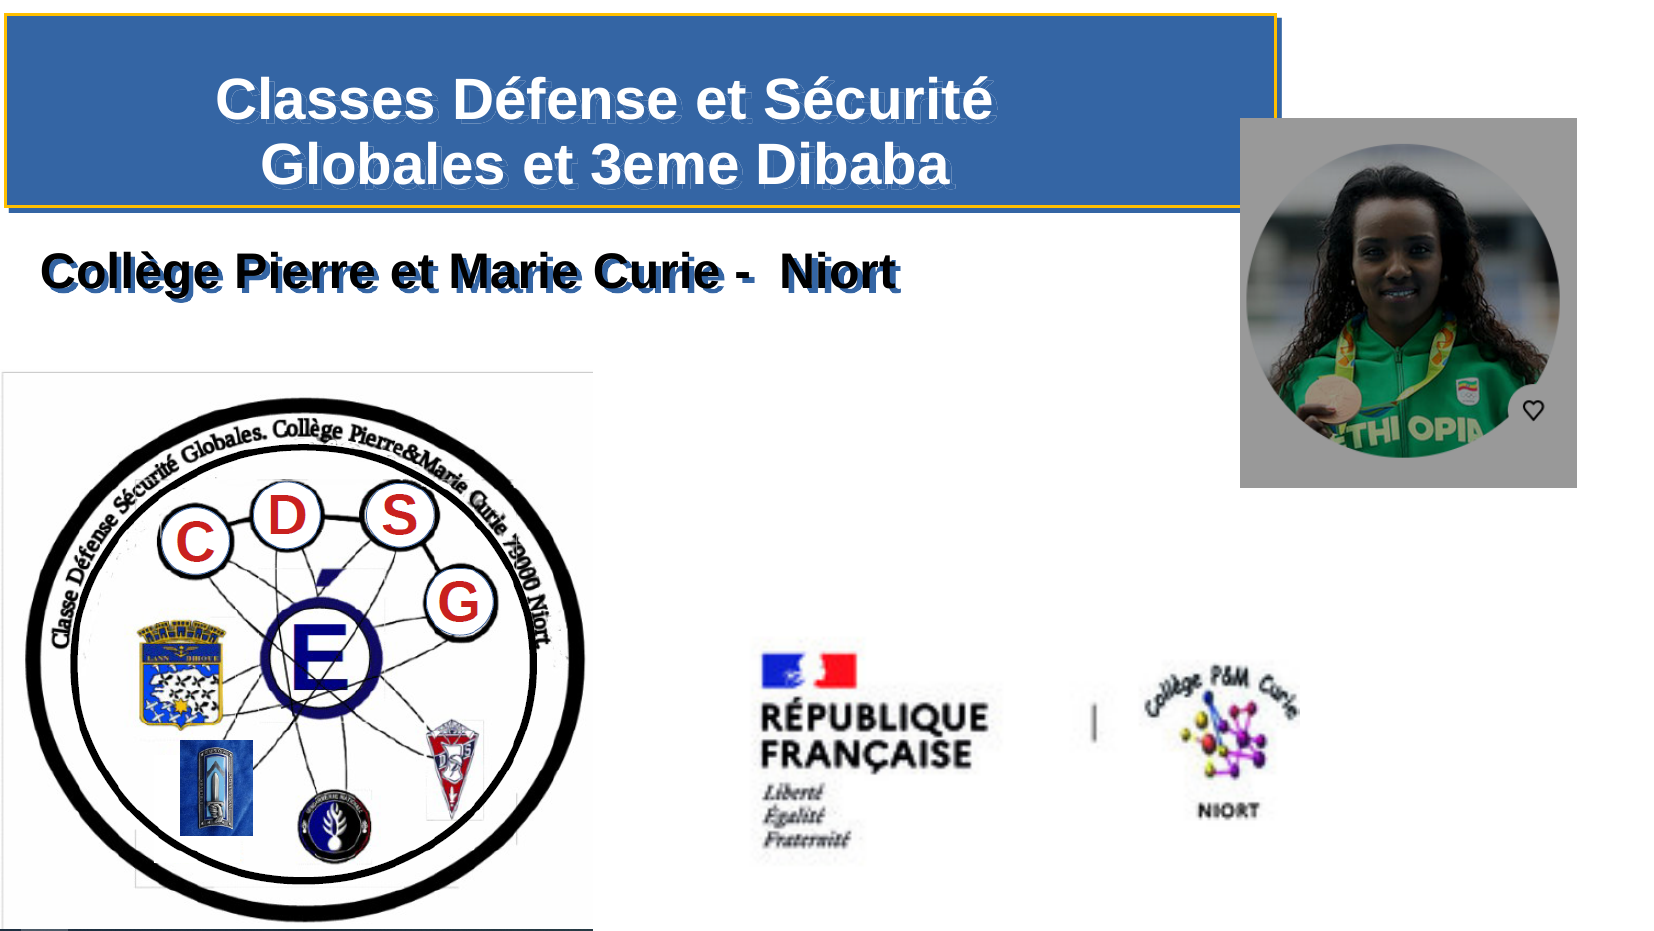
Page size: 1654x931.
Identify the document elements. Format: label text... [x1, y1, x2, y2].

text_box Collège Pierre et Marie Curie - Niort [7, 236, 916, 419]
picture [1240, 118, 1577, 488]
picture [729, 501, 1300, 931]
picture [0, 369, 593, 931]
text_box Classes Défense et Sécurité Globales et 3eme Dibaba [118, 59, 1093, 204]
